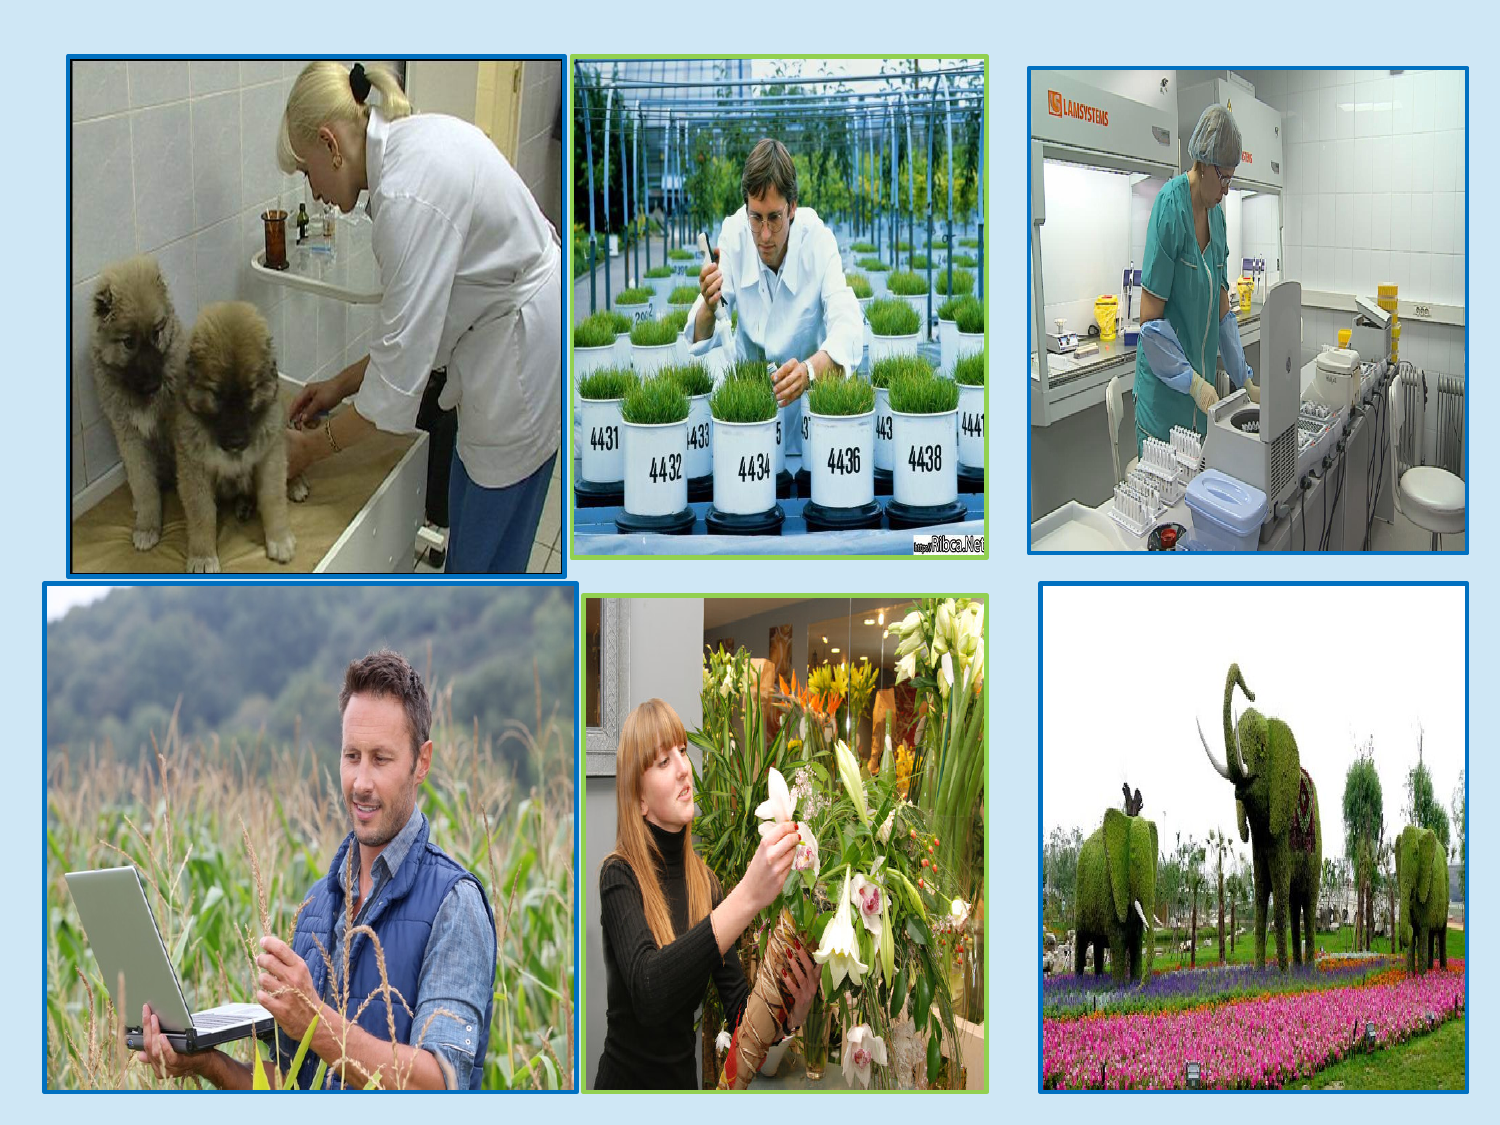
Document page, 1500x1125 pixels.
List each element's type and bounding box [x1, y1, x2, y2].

picture [574, 58, 985, 556]
picture [46, 585, 575, 1090]
picture [1031, 70, 1465, 551]
picture [1042, 585, 1465, 1090]
picture [70, 58, 563, 575]
picture [585, 597, 985, 1090]
